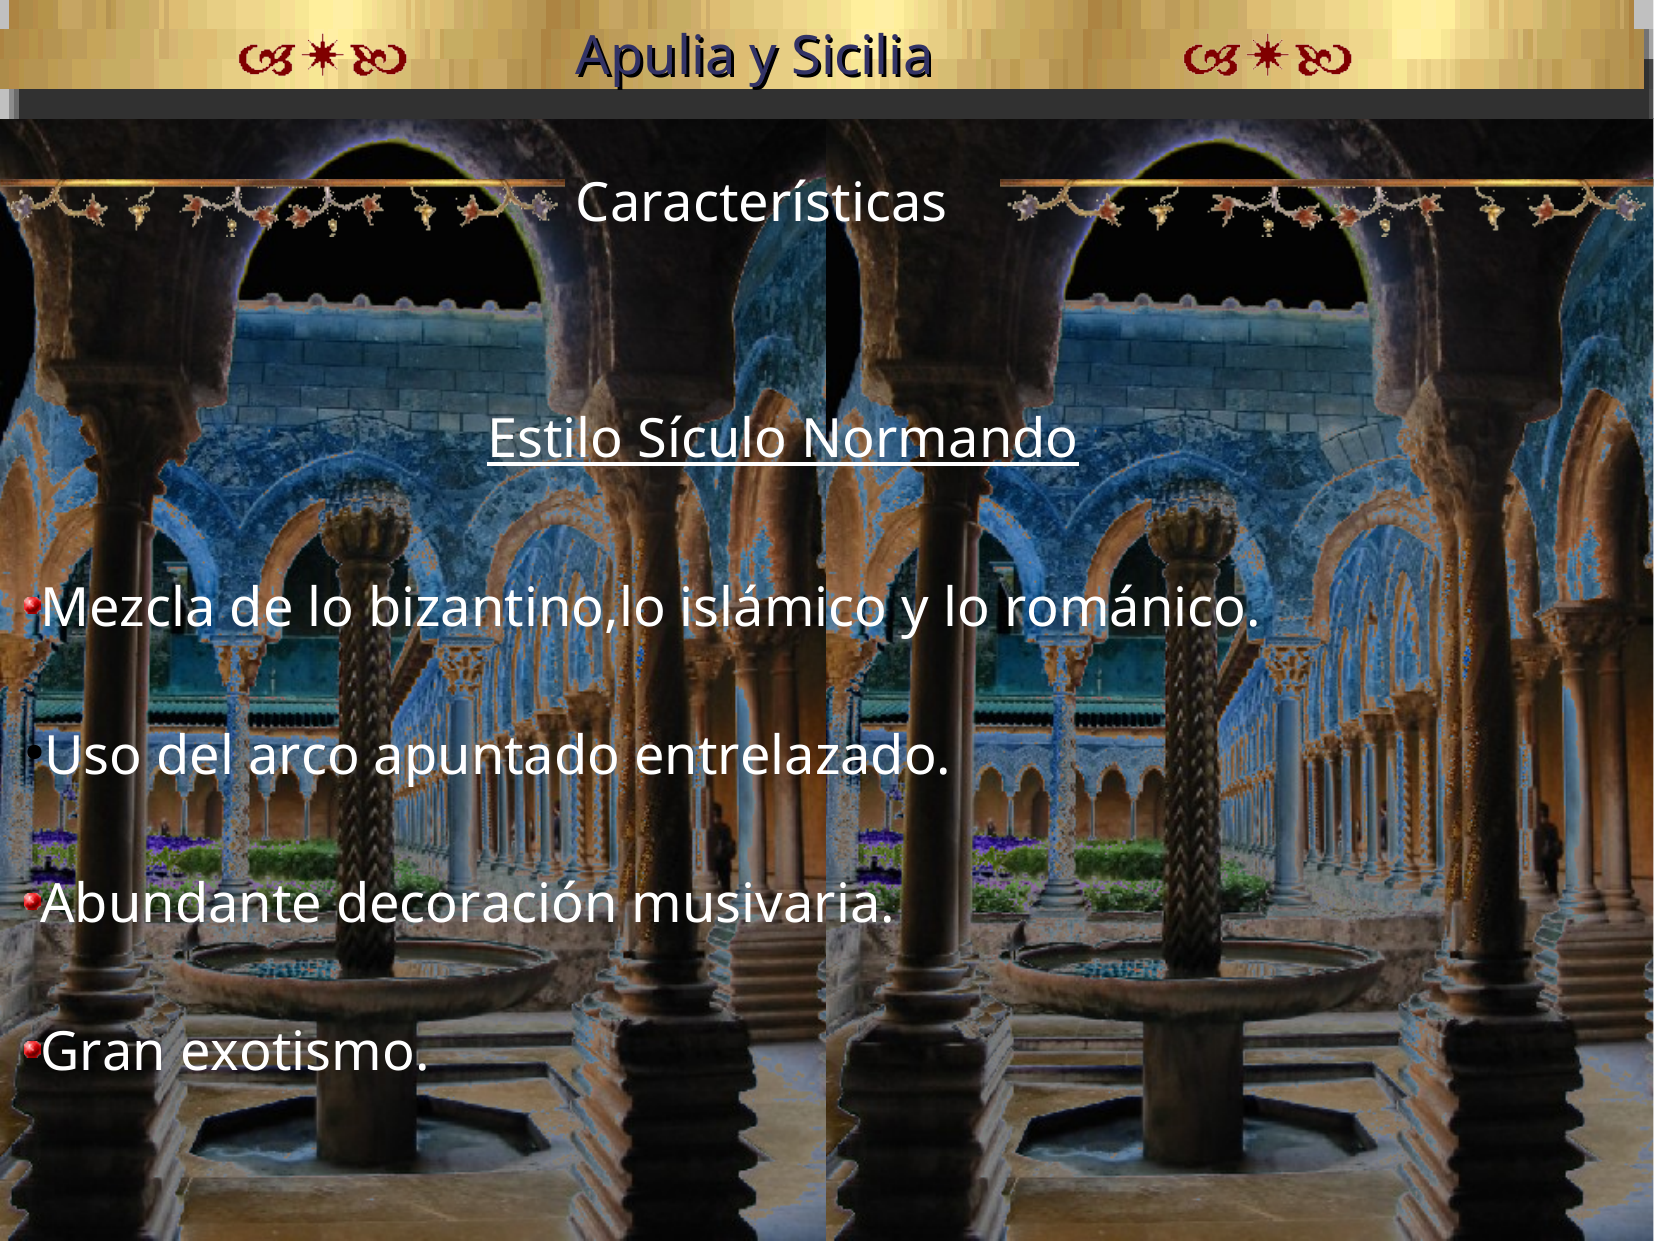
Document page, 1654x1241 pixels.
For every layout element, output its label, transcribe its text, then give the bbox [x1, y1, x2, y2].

text_box Mezcla de lo bizantino,lo islámico y lo románico. Uso del arco apuntado entrelazado. Abundante decoración musivaria. Gran exotismo. [10, 561, 1326, 1031]
picture [0, 0, 1654, 1241]
text_box Apulia y Sicilia [561, 8, 961, 89]
text_box Características [561, 156, 984, 237]
text_box Estilo Sículo Normando [472, 392, 1096, 473]
